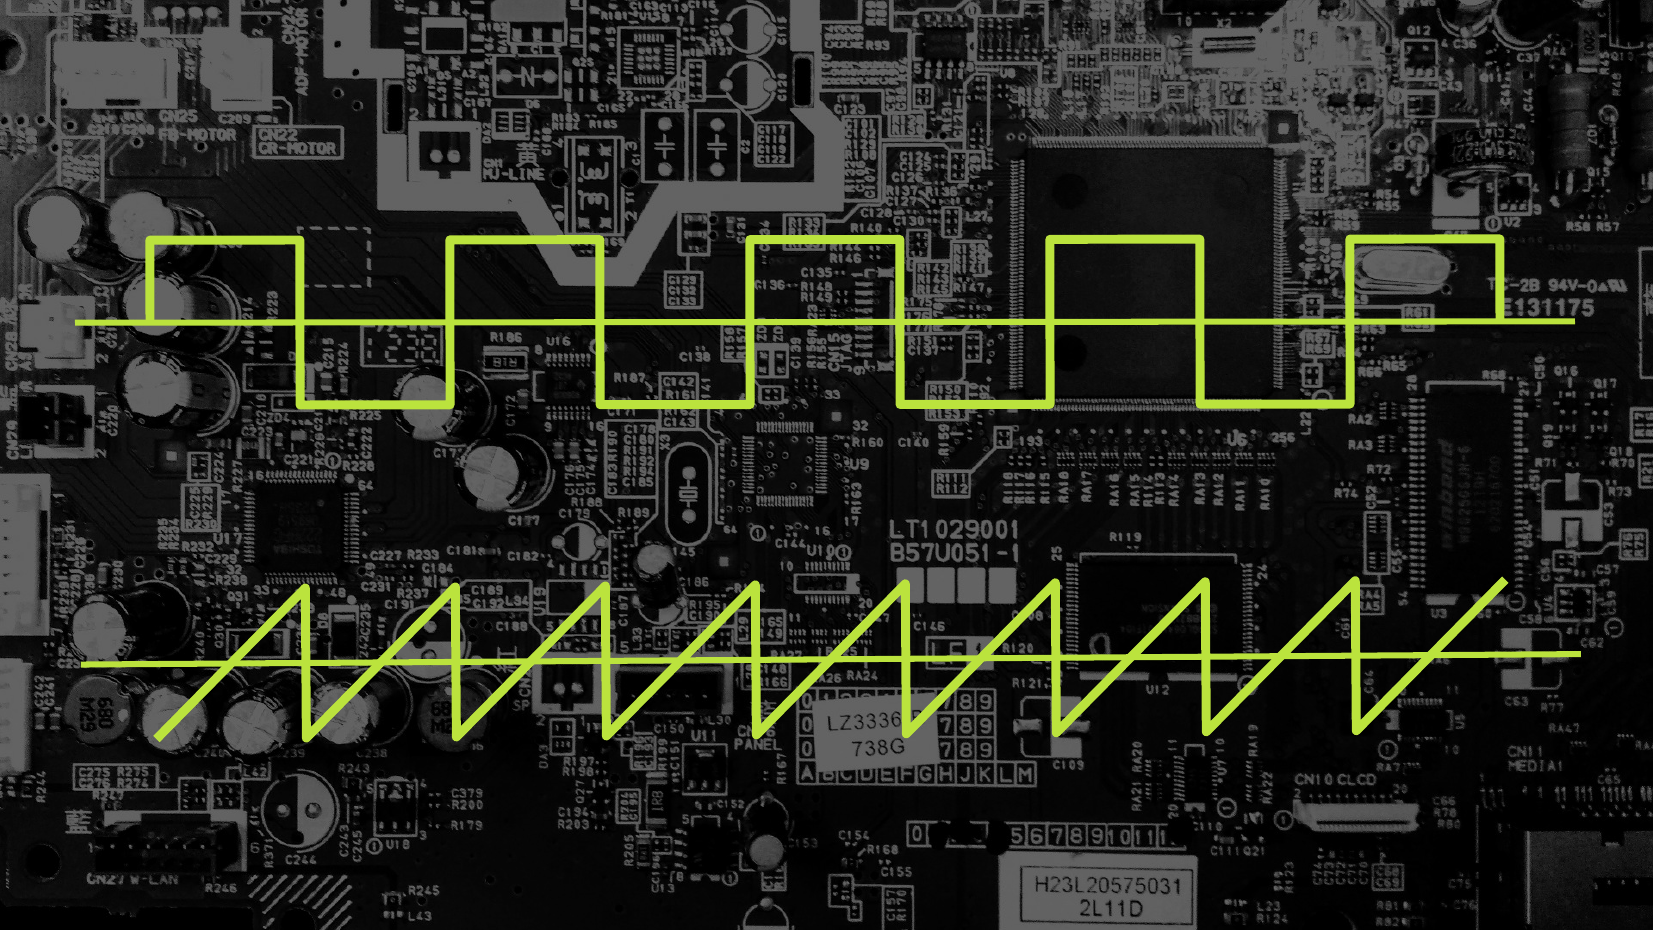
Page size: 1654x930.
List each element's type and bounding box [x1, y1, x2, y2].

text_box [0, 0, 1653, 930]
